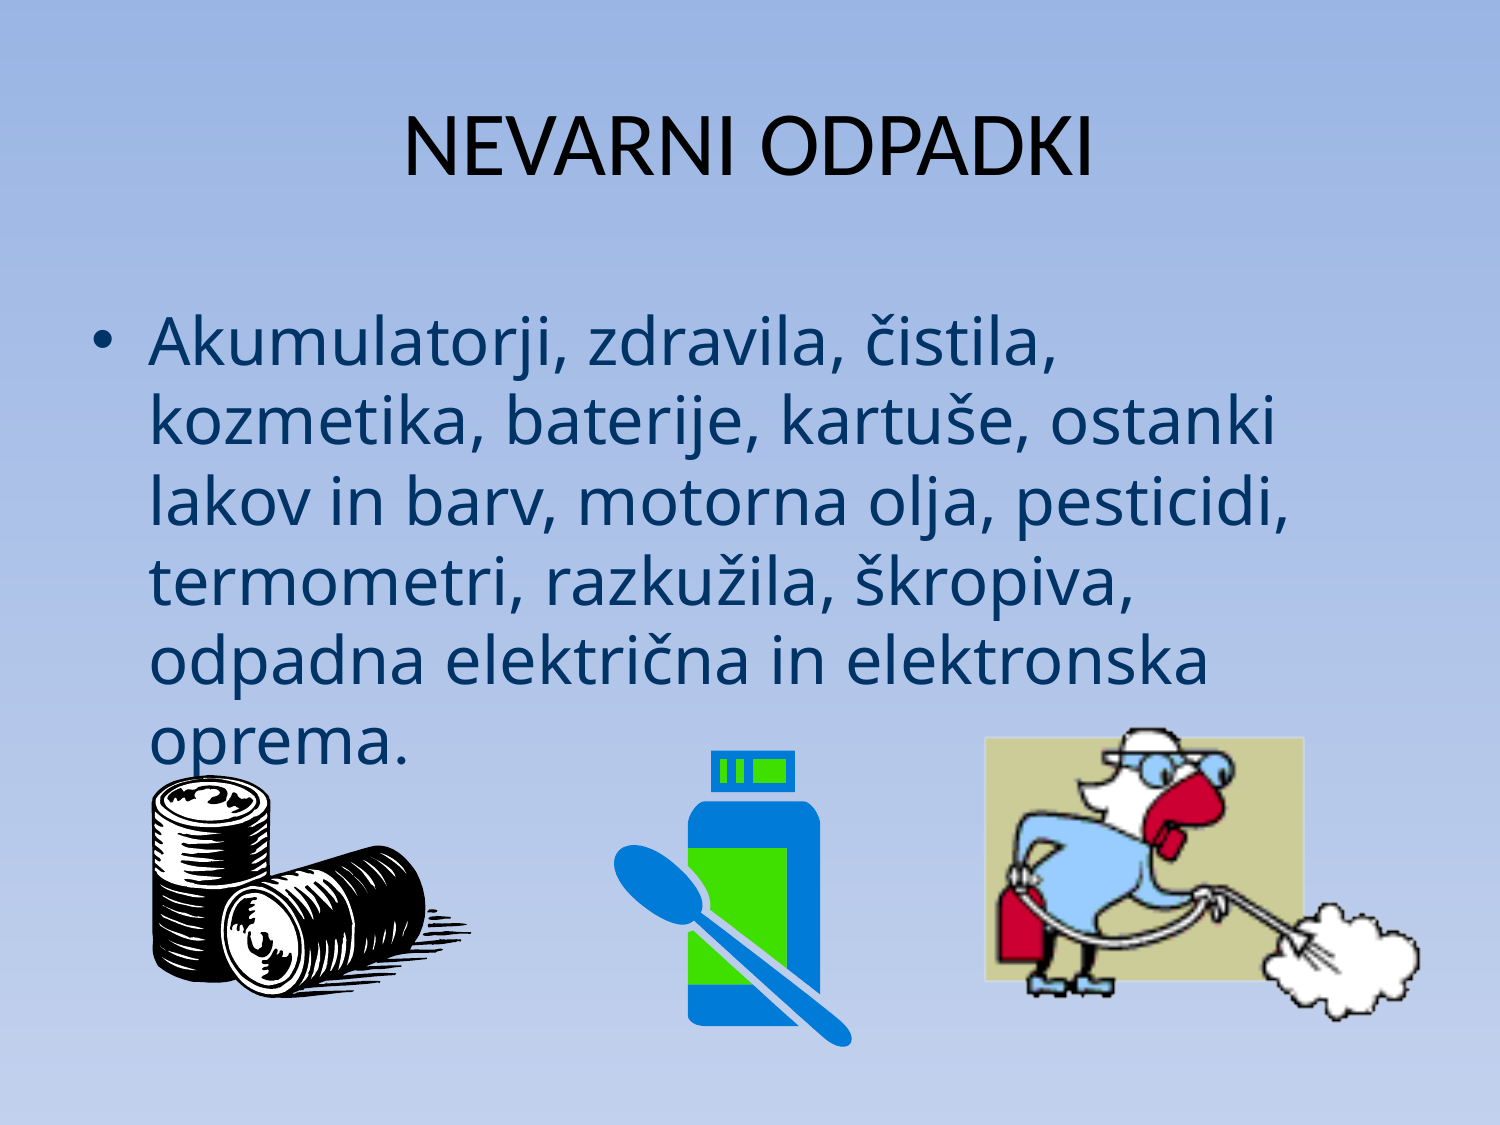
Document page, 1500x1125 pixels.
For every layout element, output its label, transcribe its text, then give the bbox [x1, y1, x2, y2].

picture [151, 774, 472, 1000]
list Akumulatorji, zdravila, čistila, kozmetika, baterije, kartuše, ostanki lakov in barv, motorna olja, pesticidi, termometri, razkužila, škropiva, odpadna električna in elektronska oprema. [76, 290, 1423, 787]
title NEVARNI ODPADKI [75, 45, 1425, 233]
picture [608, 750, 854, 1049]
picture [976, 725, 1425, 1027]
